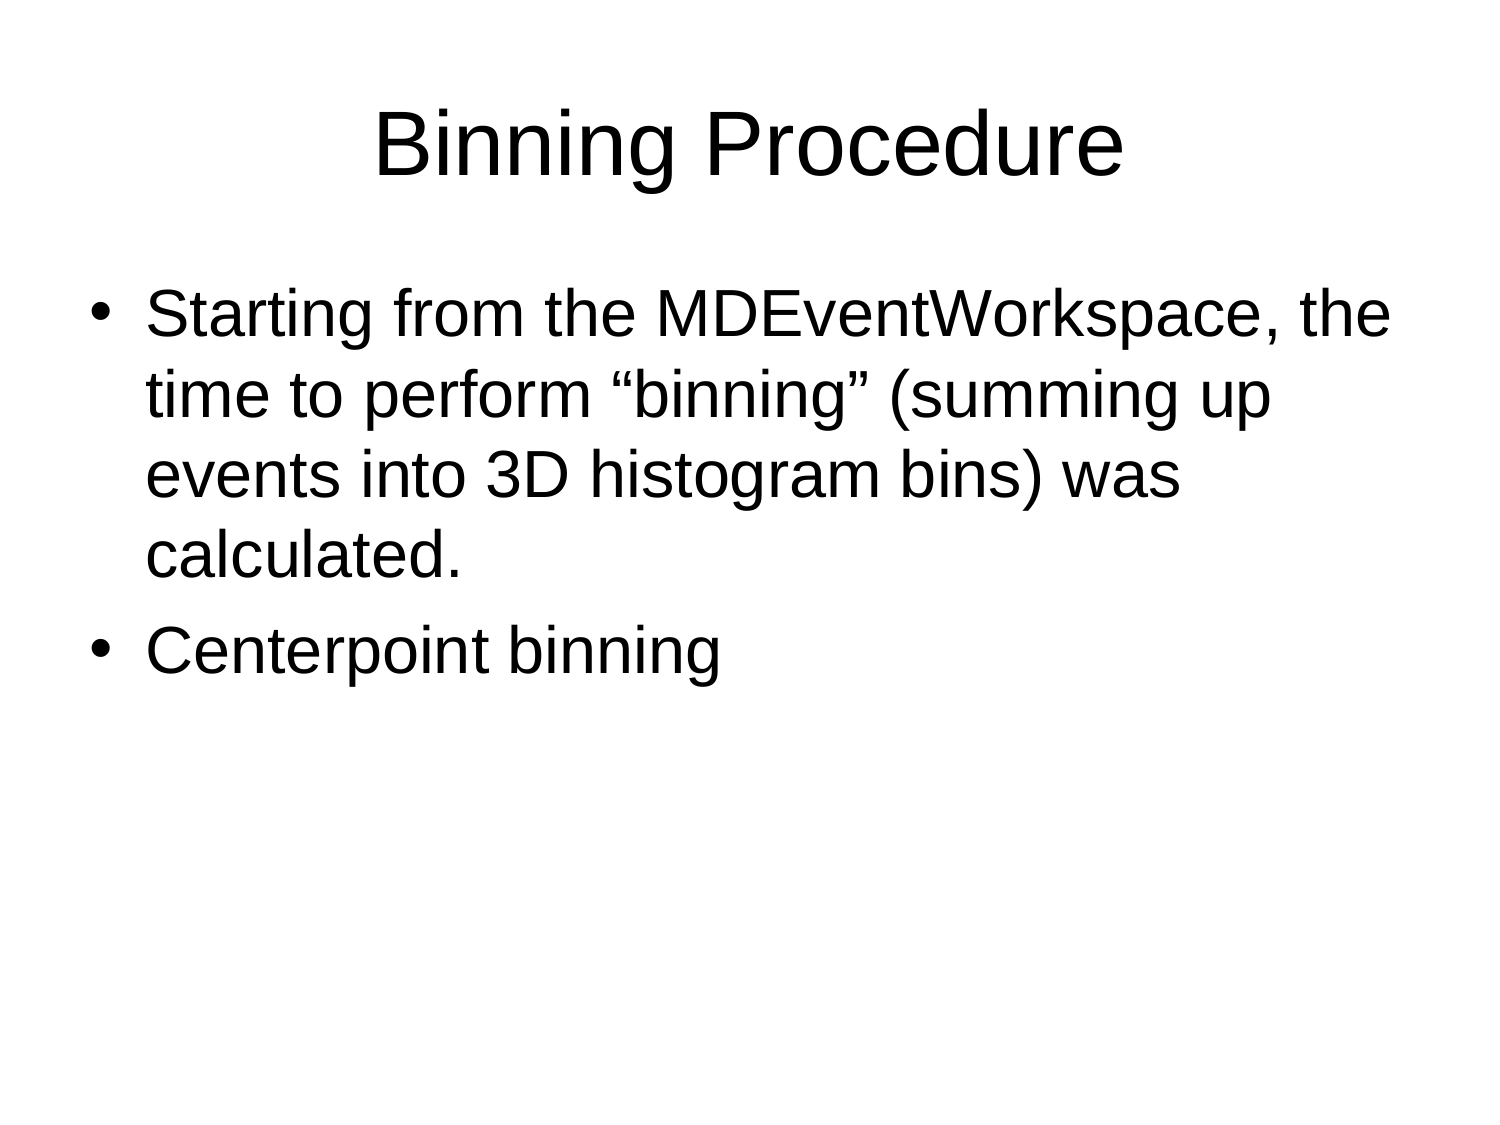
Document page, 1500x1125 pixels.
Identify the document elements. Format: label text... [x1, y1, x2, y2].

list Starting from the MDEventWorkspace, the time to perform “binning” (summing up events into 3D histogram bins) was calculated. Centerpoint binning [75, 262, 1426, 1005]
title Binning Procedure [75, 45, 1426, 233]
